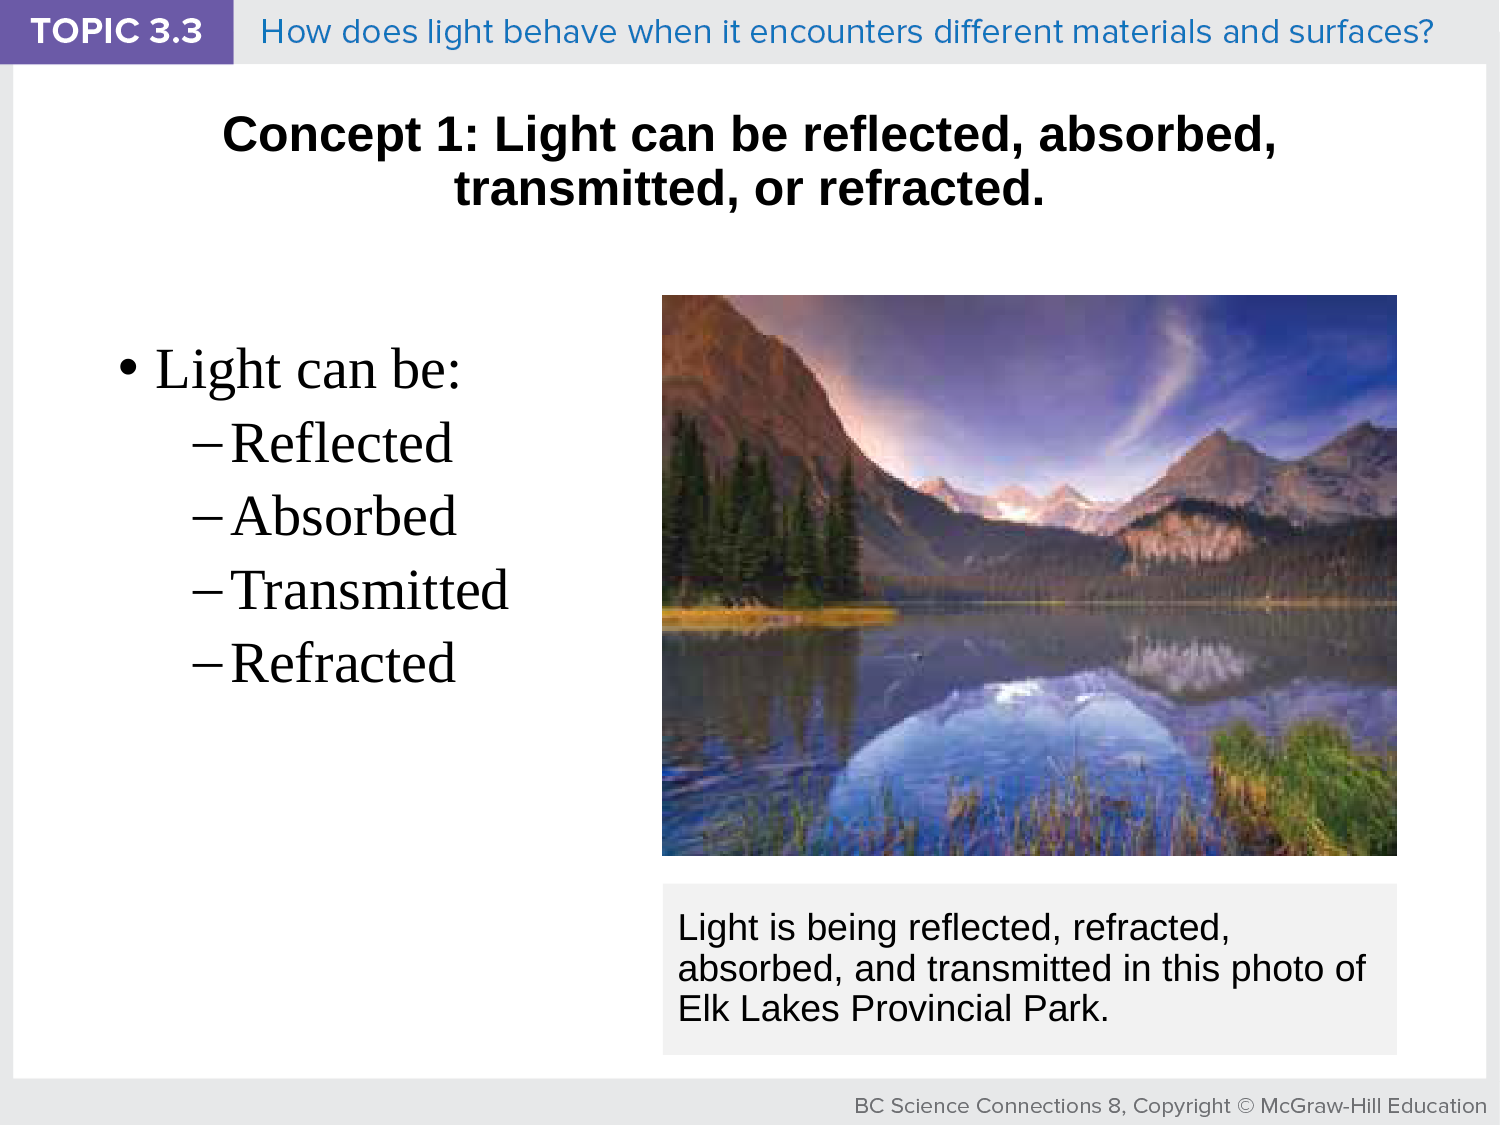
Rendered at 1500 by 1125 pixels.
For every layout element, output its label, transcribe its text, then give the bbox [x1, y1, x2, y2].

title Concept 1: Light can be reflected, absorbed, transmitted, or refracted. [103, 76, 1397, 249]
list Light can be: Reflected Absorbed Transmitted Refracted [103, 331, 763, 1014]
list Light is being reflected, refracted, absorbed, and transmitted in this photo of Elk Lakes Provincial Park. [662, 883, 1397, 1055]
picture [0, 0, 1500, 1082]
